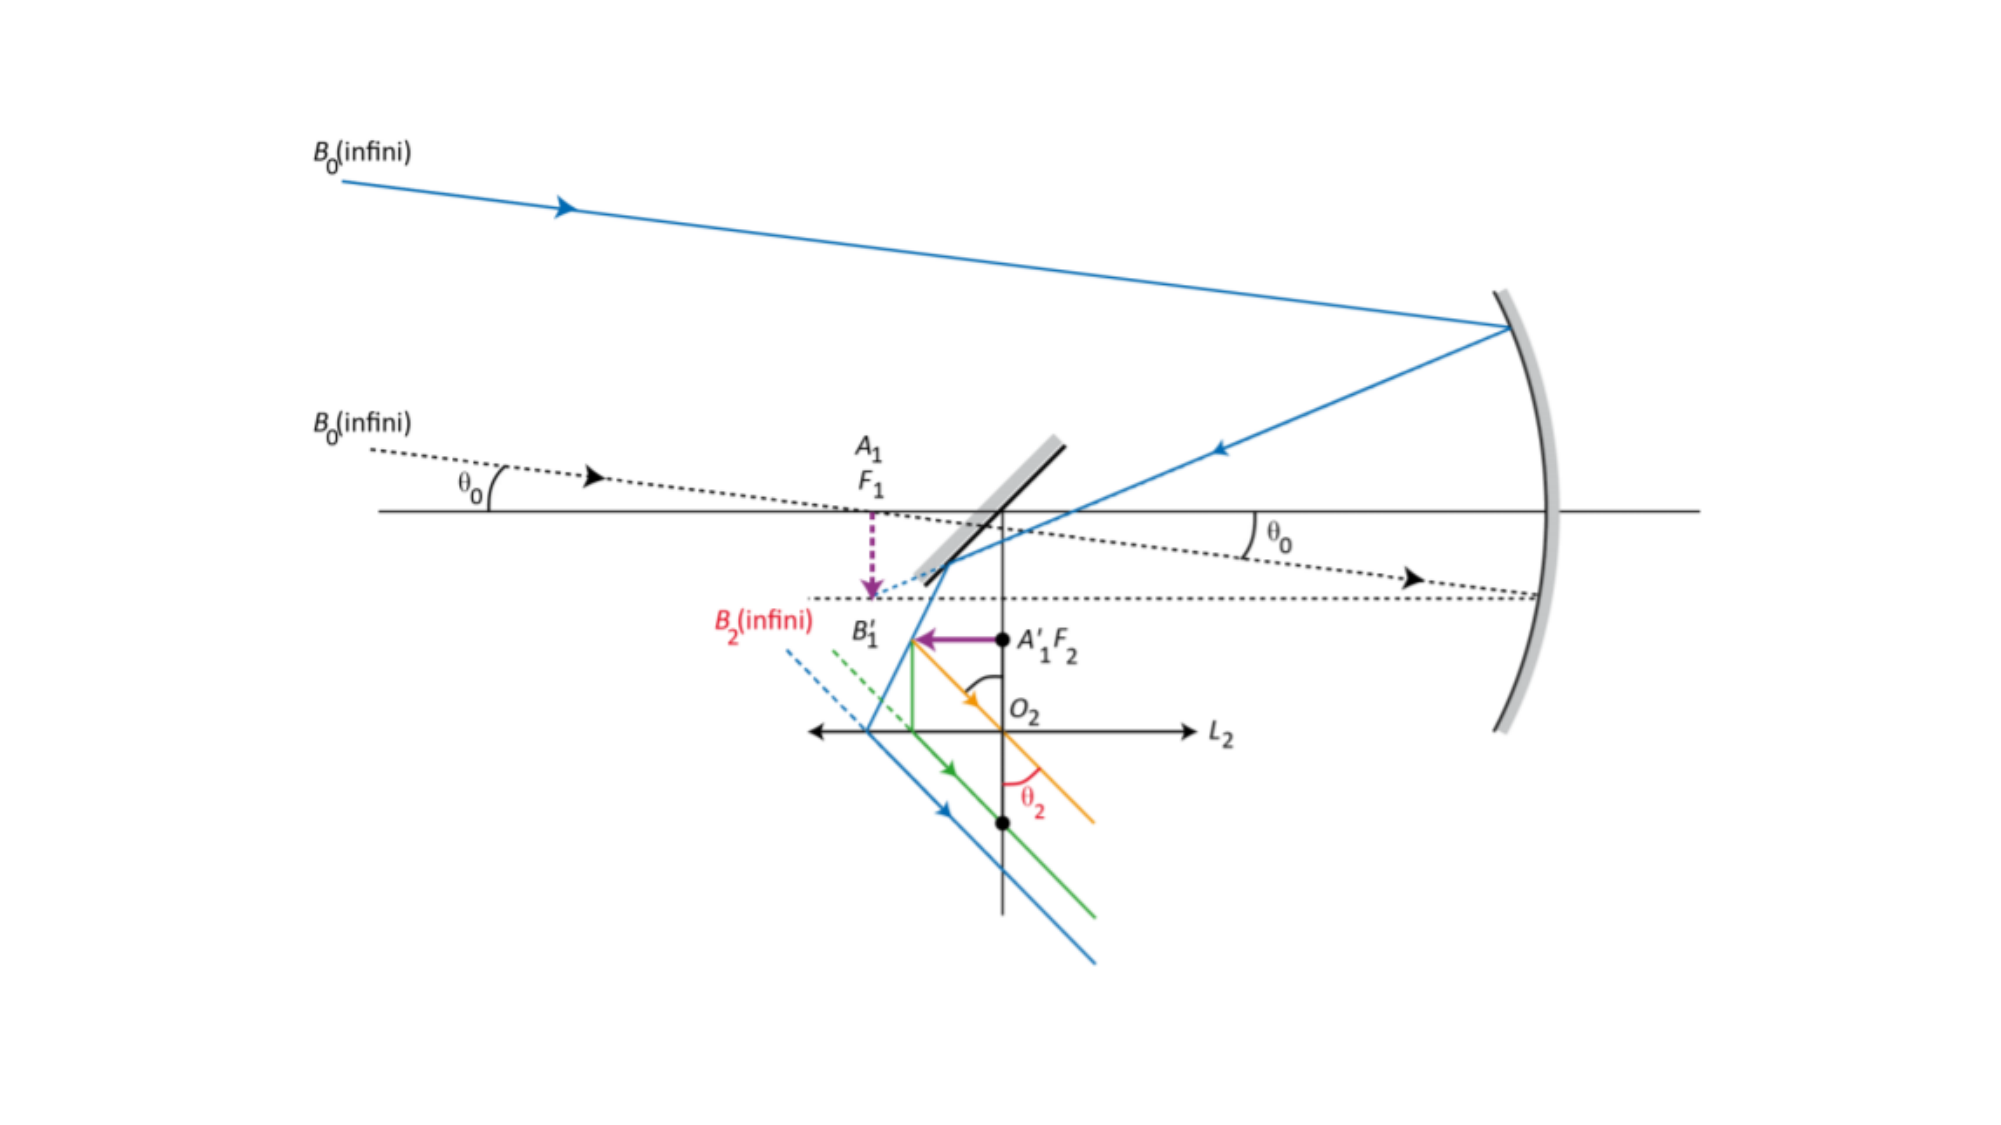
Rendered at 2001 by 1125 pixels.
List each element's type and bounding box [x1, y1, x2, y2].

picture [254, 132, 1712, 993]
